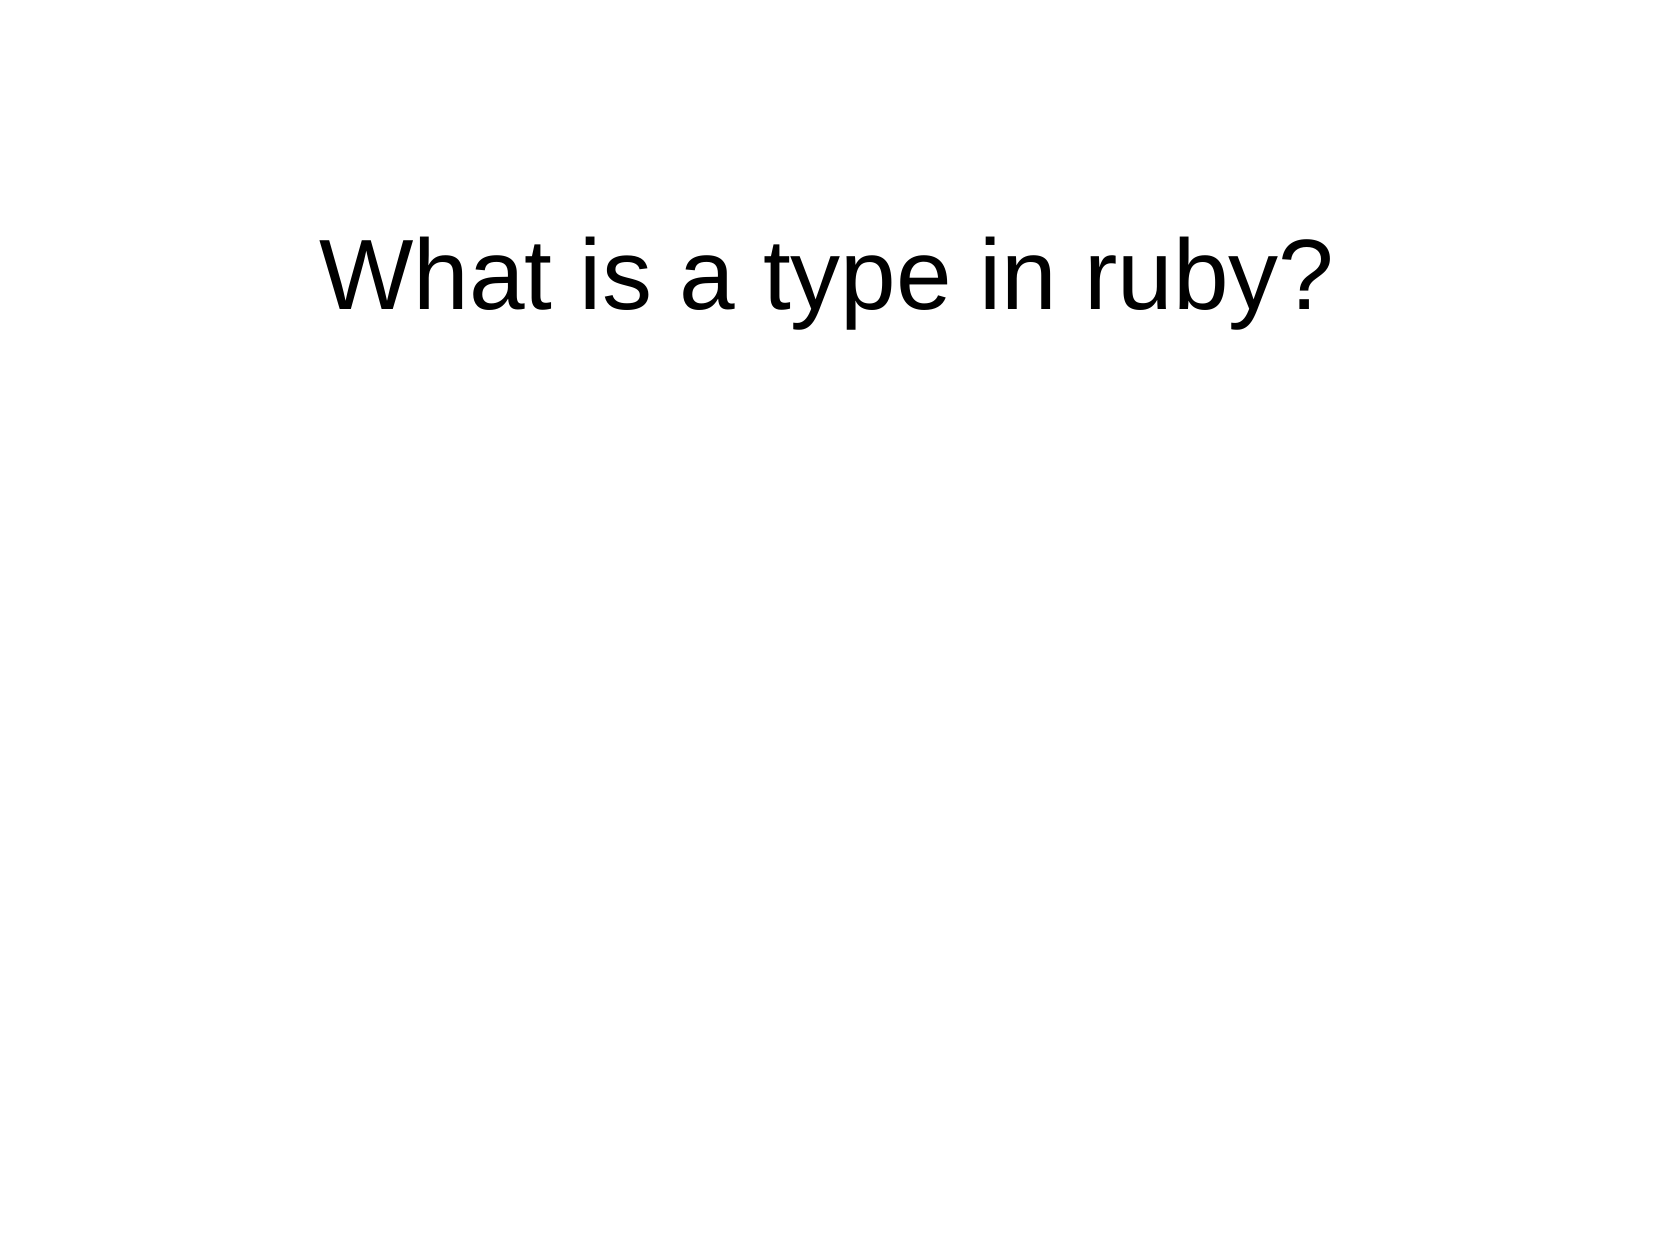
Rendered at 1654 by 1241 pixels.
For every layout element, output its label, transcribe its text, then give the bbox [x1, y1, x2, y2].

text_box What is a type in ruby? [304, 211, 1350, 339]
